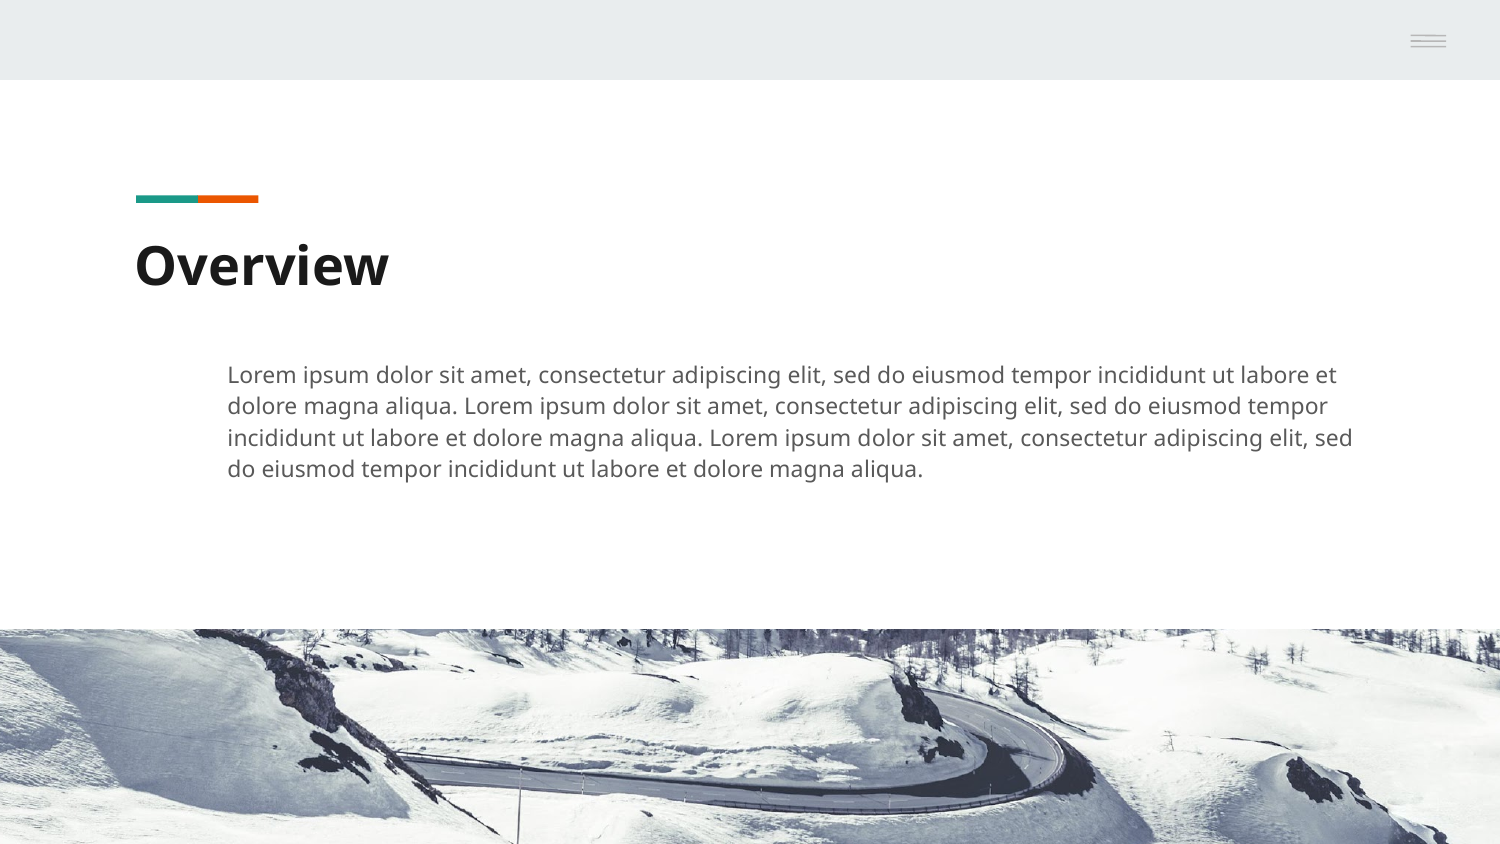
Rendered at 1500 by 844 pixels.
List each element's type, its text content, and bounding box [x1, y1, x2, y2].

picture [0, 629, 1500, 844]
title Overview [119, 216, 1381, 305]
list Lorem ipsum dolor sit amet, consectetur adipiscing elit, sed do eiusmod tempor incididunt ut labore et dolore magna aliqua. Lorem ipsum dolor sit amet, consectetur adipiscing elit, sed do eiusmod tempor incididunt ut labore et dolore magna aliqua. Lorem ipsum dolor sit amet, consectetur adipiscing elit, sed do eiusmod tempor incididunt ut labore et dolore magna aliqua. [212, 341, 1381, 559]
